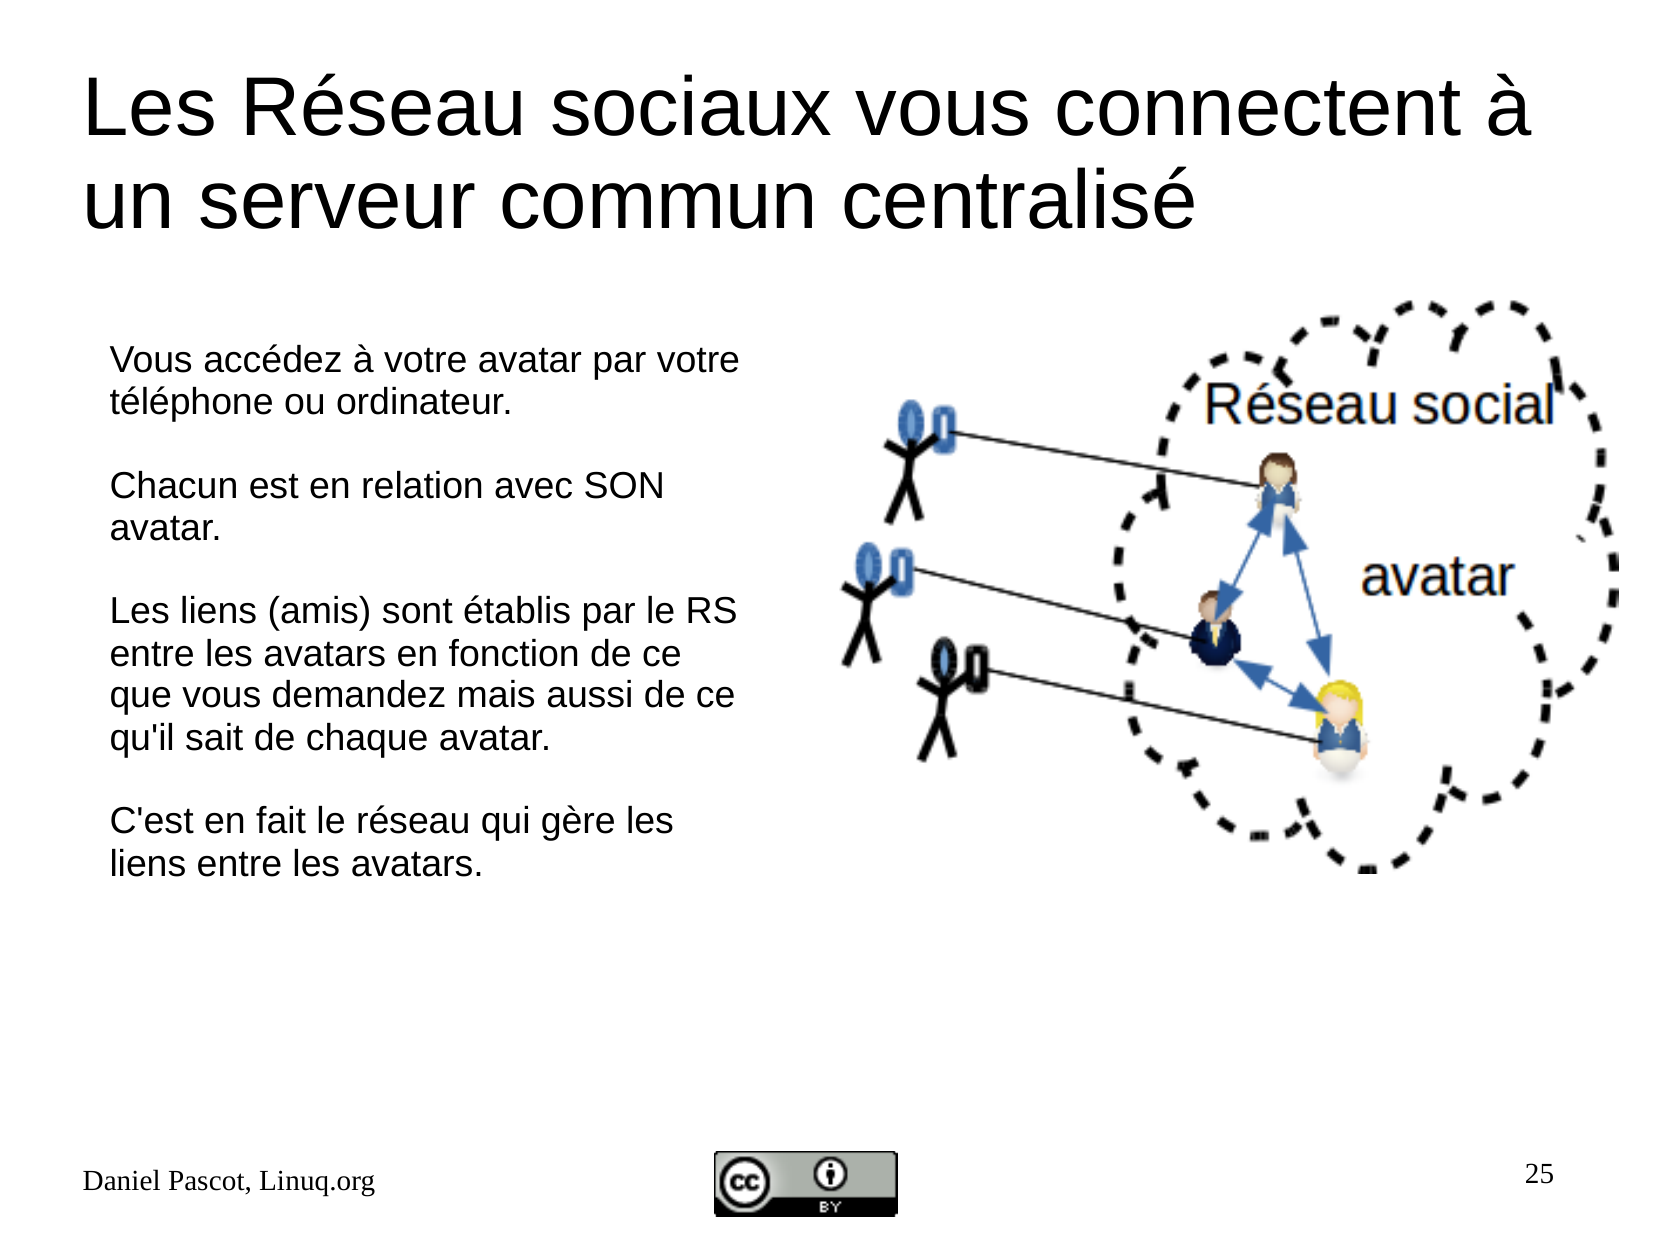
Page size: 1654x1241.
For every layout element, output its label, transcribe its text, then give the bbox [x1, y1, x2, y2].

text_box Vous accédez à votre avatar par votre téléphone ou ordinateur. Chacun est en relation avec SON avatar. Les liens (amis) sont établis par le RS entre les avatars en fonction de ce que vous demandez mais aussi de ce qu'il sait de chaque avatar. C'est en fait le réseau qui gère les liens entre les avatars. [94, 330, 756, 1079]
picture [838, 299, 1619, 875]
title Les Réseau sociaux vous connectent à un serveur commun centralisé [82, 28, 1571, 277]
picture [714, 1151, 898, 1217]
